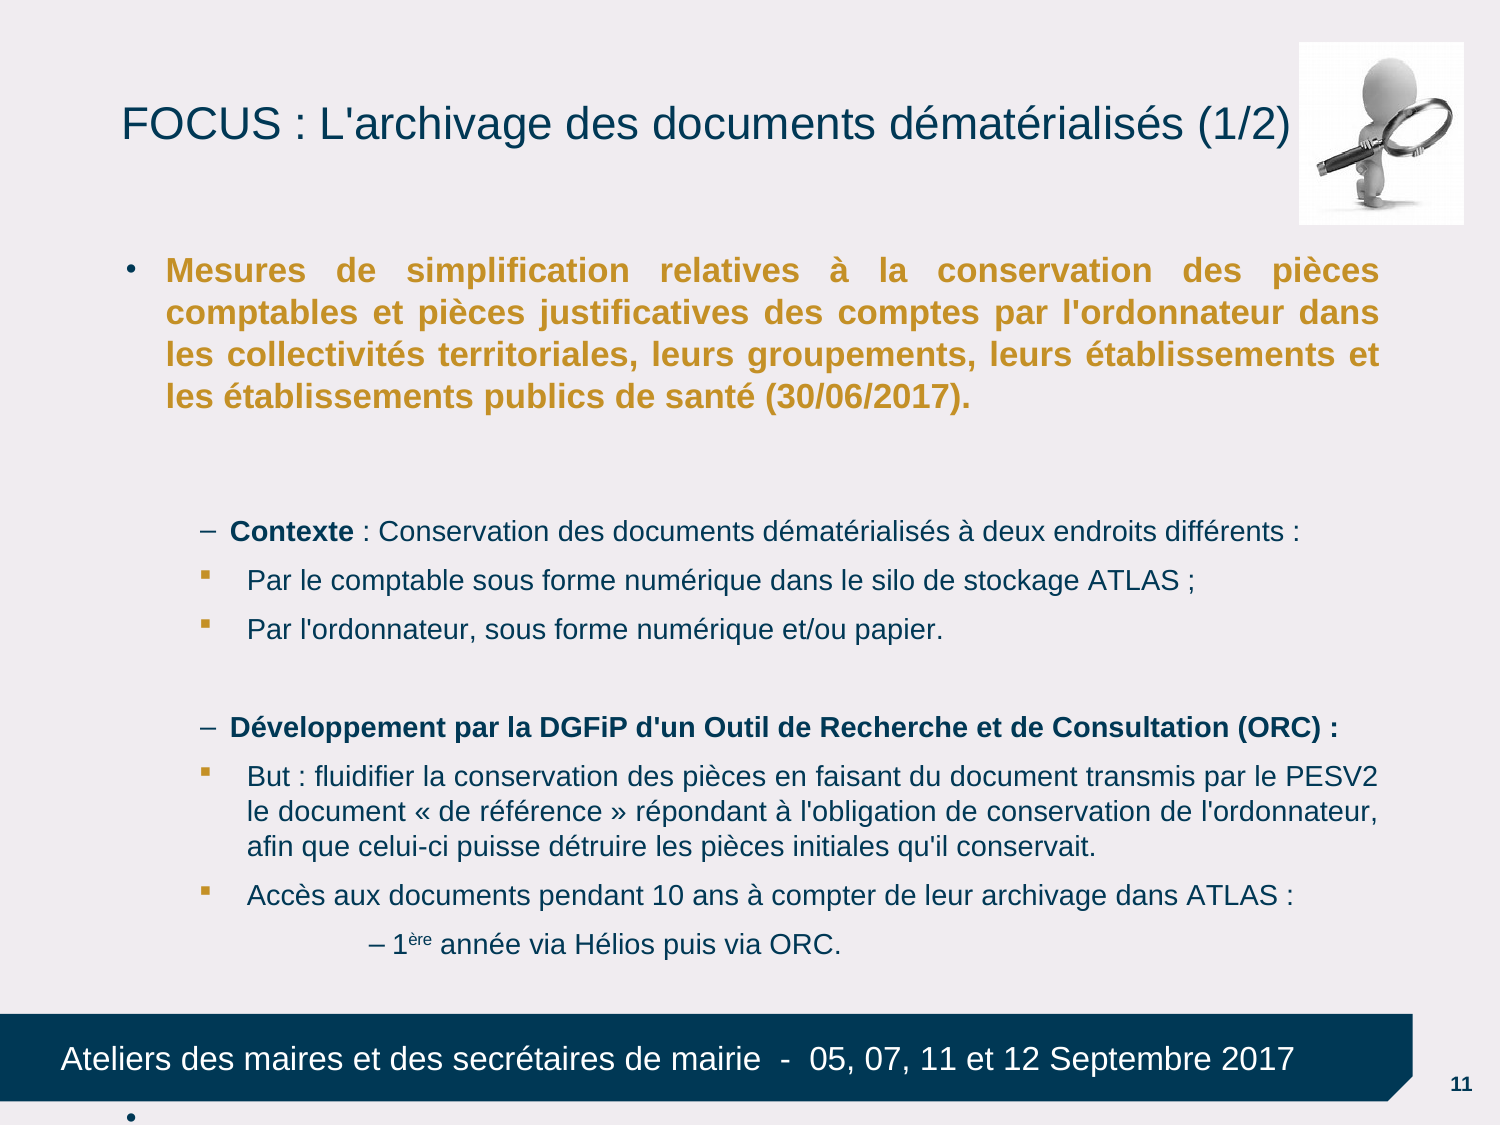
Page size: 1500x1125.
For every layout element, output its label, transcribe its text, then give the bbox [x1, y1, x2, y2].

list Mesures de simplification relatives à la conservation des pièces comptables et pièces justificatives des comptes par l'ordonnateur dans les collectivités territoriales, leurs groupements, leurs établissements et les établissements publics de santé (30/06/2017). Contexte : Conservation des documents dématérialisés à deux endroits différents : Par le comptable sous forme numérique dans le silo de stockage ATLAS ; Par l'ordonnateur, sous forme numérique et/ou papier. Développement par la DGFiP d'un Outil de Recherche et de Consultation (ORC) : But : fluidifier la conservation des pièces en faisant du document transmis par le PESV2 le document « de référence » répondant à l'obligation de conservation de l'ordonnateur, afin que celui-ci puisse détruire les pièces initiales qu'il conservait. Accès aux documents pendant 10 ans à compter de leur archivage dans ATLAS : 1ère année via Hélios puis via ORC. [125, 248, 1382, 970]
picture [1299, 42, 1464, 225]
title FOCUS : L'archivage des documents dématérialisés (1/2) [121, 68, 1299, 180]
